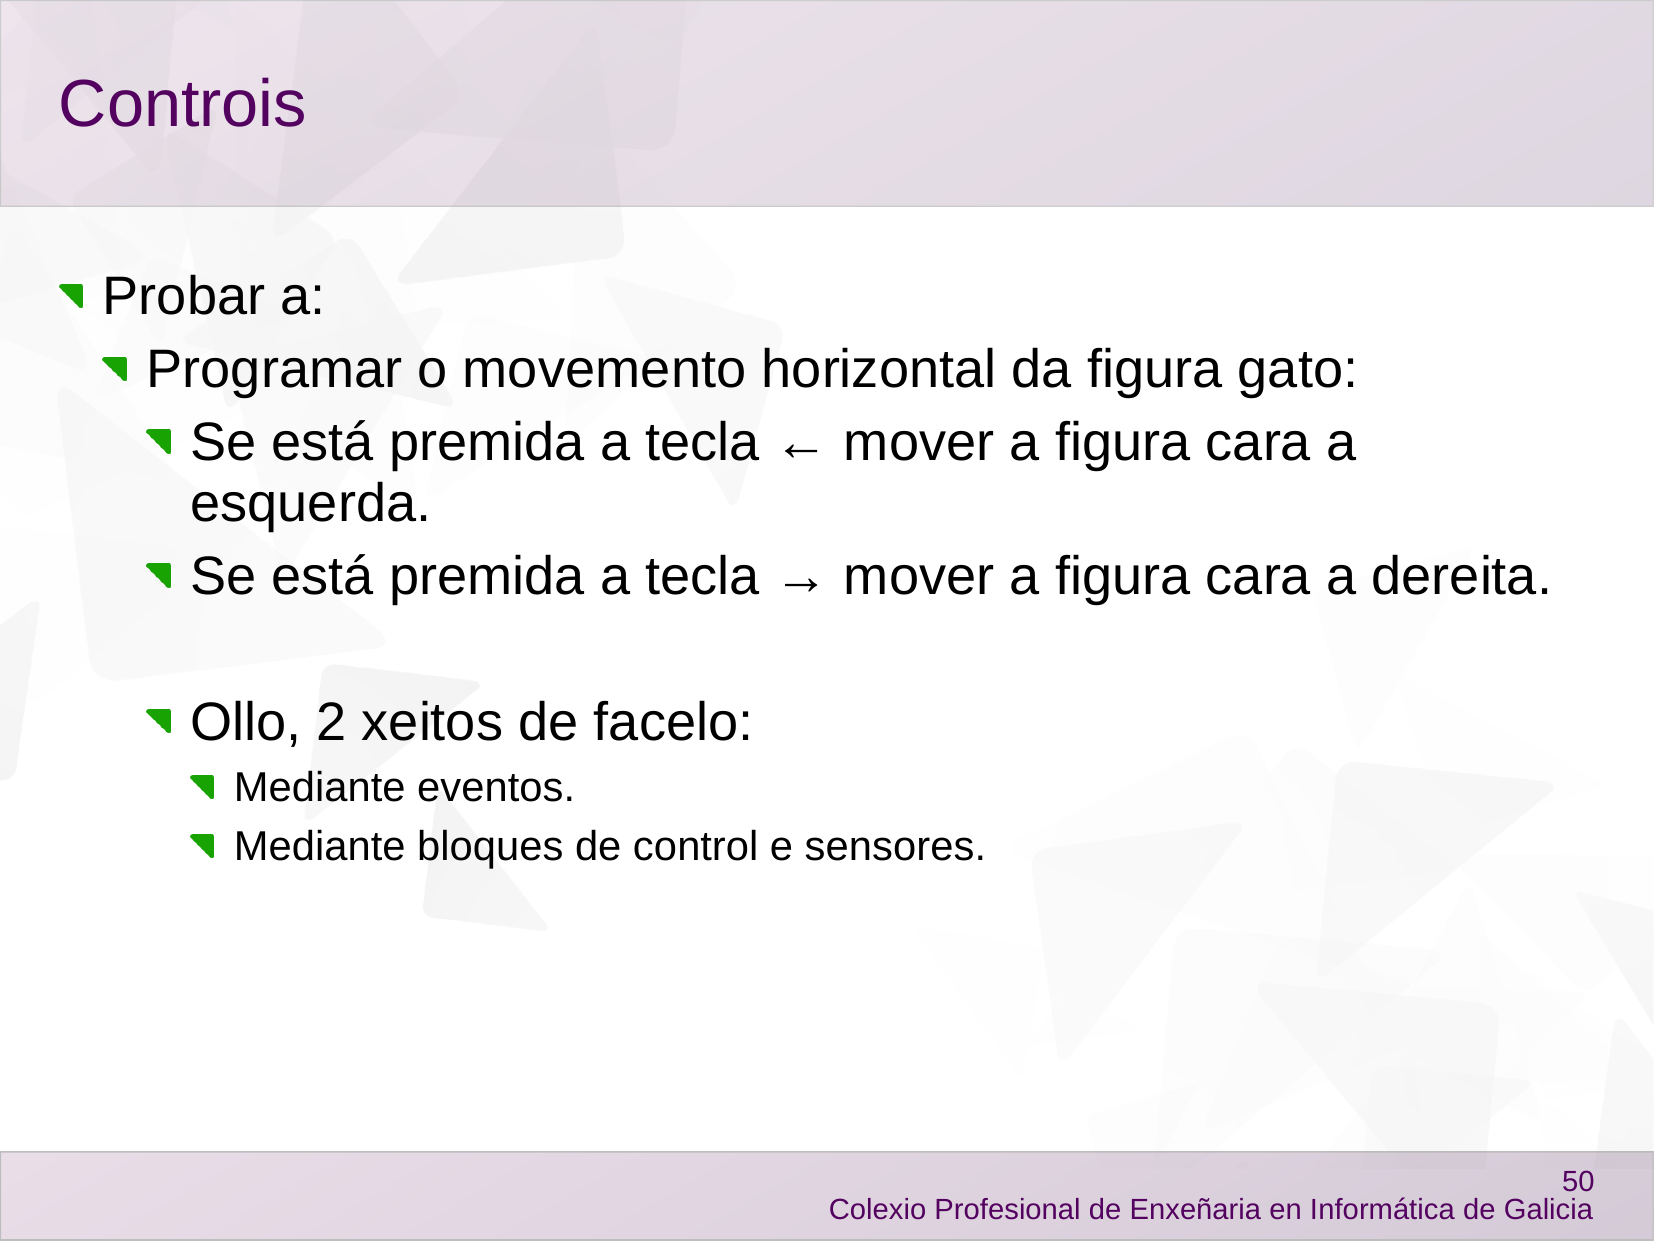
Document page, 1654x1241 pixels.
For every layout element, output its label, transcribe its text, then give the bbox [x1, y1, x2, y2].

title Controis [59, 29, 1595, 178]
picture [915, 548, 1654, 1169]
list Probar a: Programar o movemento horizontal da figura gato: Se está premida a tecla ← mover a figura cara a esquerda. Se está premida a tecla → mover a figura cara a dereita. Ollo, 2 xeitos de facelo: Mediante eventos. Mediante bloques de control e sensores. [59, 265, 1595, 986]
picture [0, 0, 783, 931]
